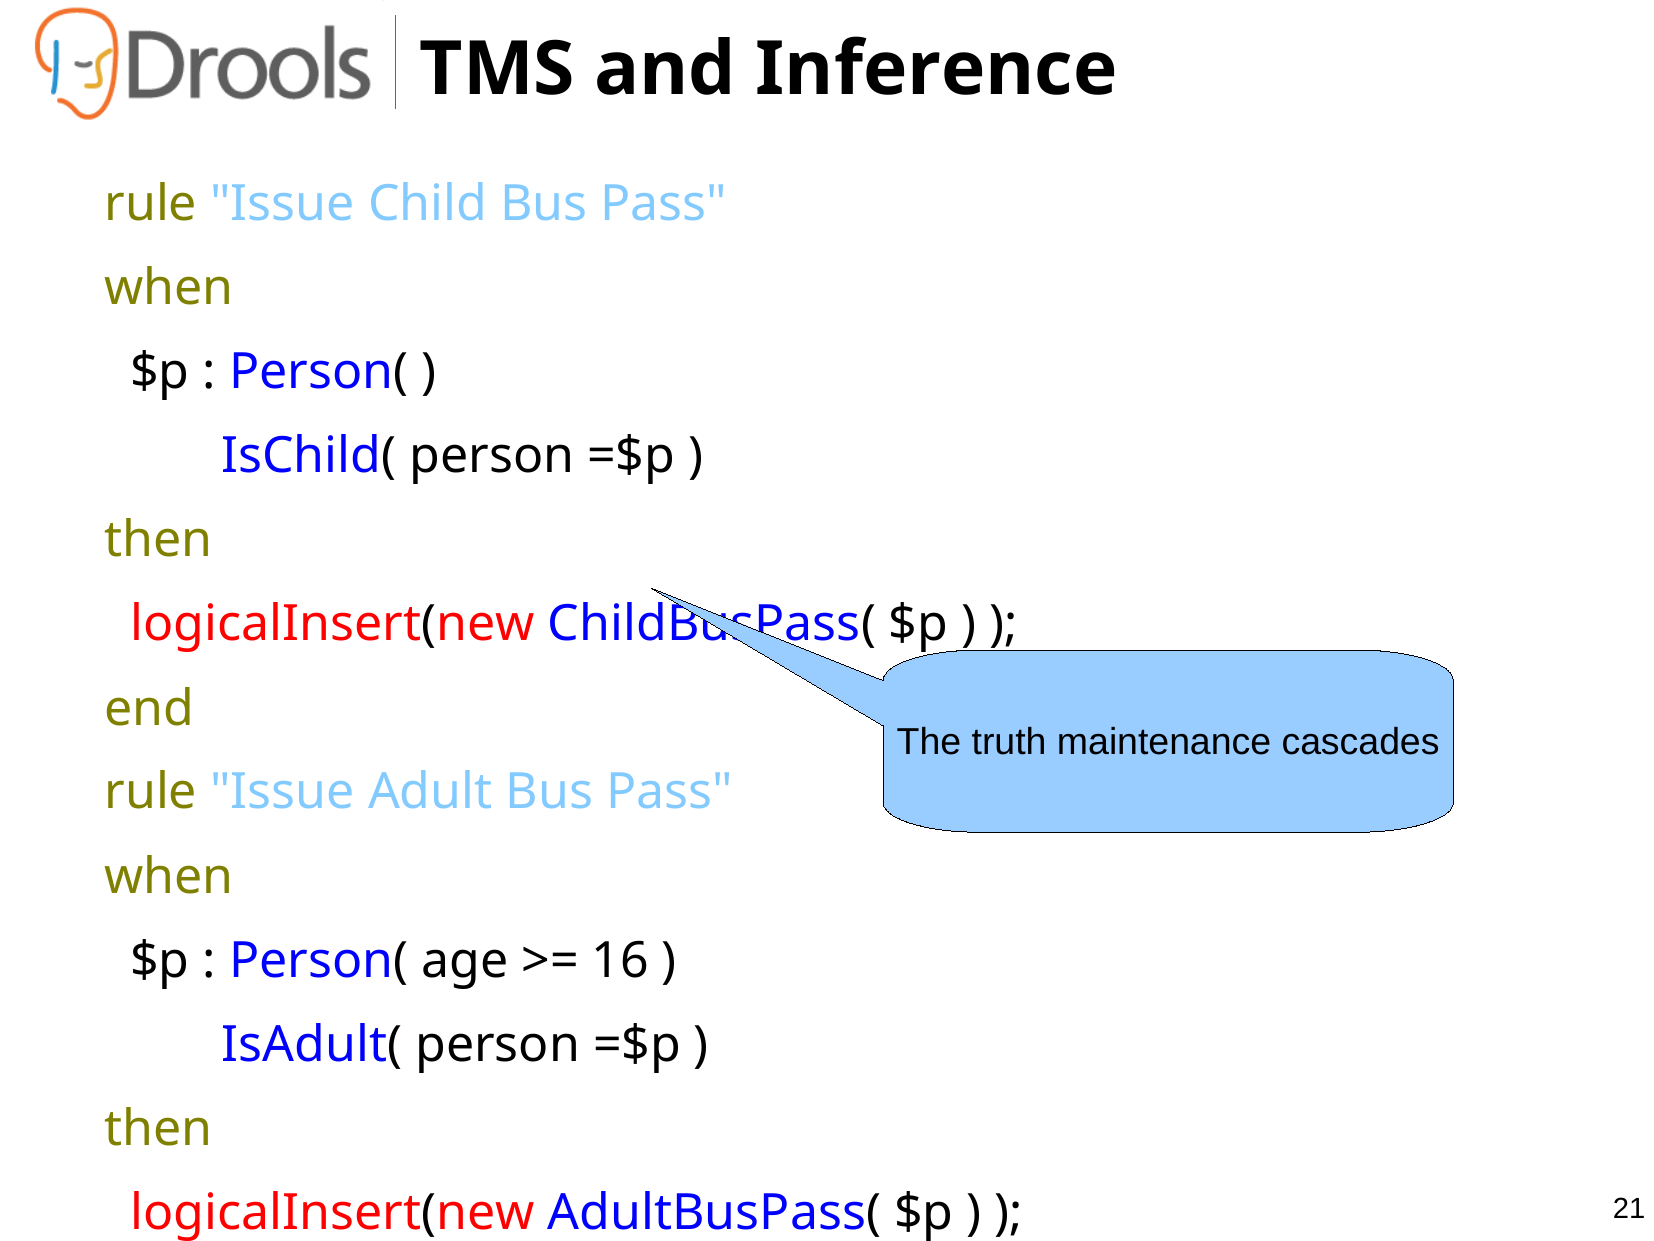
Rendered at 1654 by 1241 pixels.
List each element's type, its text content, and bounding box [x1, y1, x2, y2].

title TMS and Inference [419, 12, 1630, 118]
list rule "Issue Child Bus Pass" when $p : Person( ) IsChild( person =$p ) then logicalInsert(new ChildBusPass( $p ) ); end rule "Issue Adult Bus Pass" when $p : Person( age >= 16 ) IsAdult( person =$p ) then logicalInsert(new AdultBusPass( $p ) ); end [104, 166, 1517, 1154]
text_box The truth maintenance cascades [651, 588, 1454, 833]
picture [29, 0, 384, 126]
